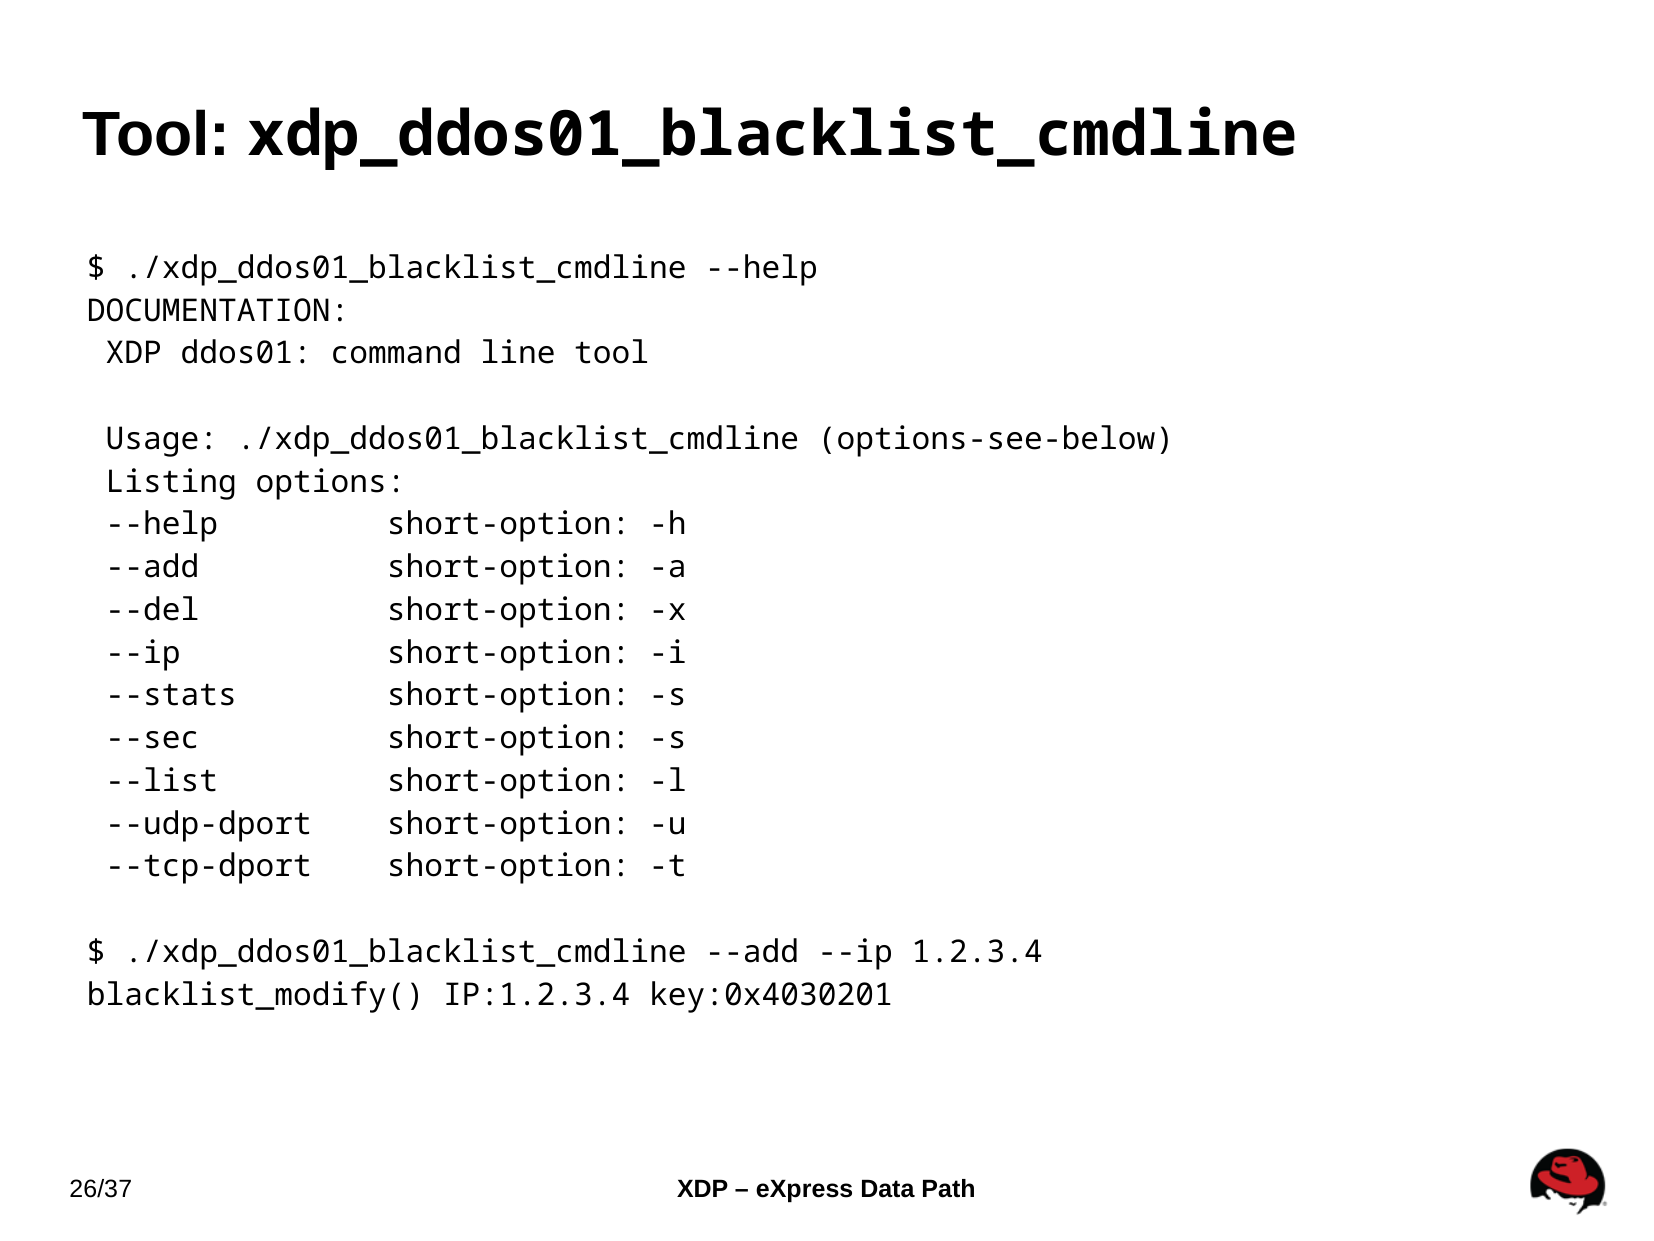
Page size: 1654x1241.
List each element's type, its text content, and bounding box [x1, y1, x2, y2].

list $ ./xdp_ddos01_blacklist_cmdline --help DOCUMENTATION: XDP ddos01: command line tool Usage: ./xdp_ddos01_blacklist_cmdline (options-see-below) Listing options: --help short-option: -h --add short-option: -a --del short-option: -x --ip short-option: -i --stats short-option: -s --sec short-option: -s --list short-option: -l --udp-dport short-option: -u --tcp-dport short-option: -t $ ./xdp_ddos01_blacklist_cmdline --add --ip 1.2.3.4 blacklist_modify() IP:1.2.3.4 key:0x4030201 [86, 244, 1576, 1080]
picture [1529, 1146, 1613, 1224]
title Tool: xdp_ddos01_blacklist_cmdline [82, 37, 1571, 226]
